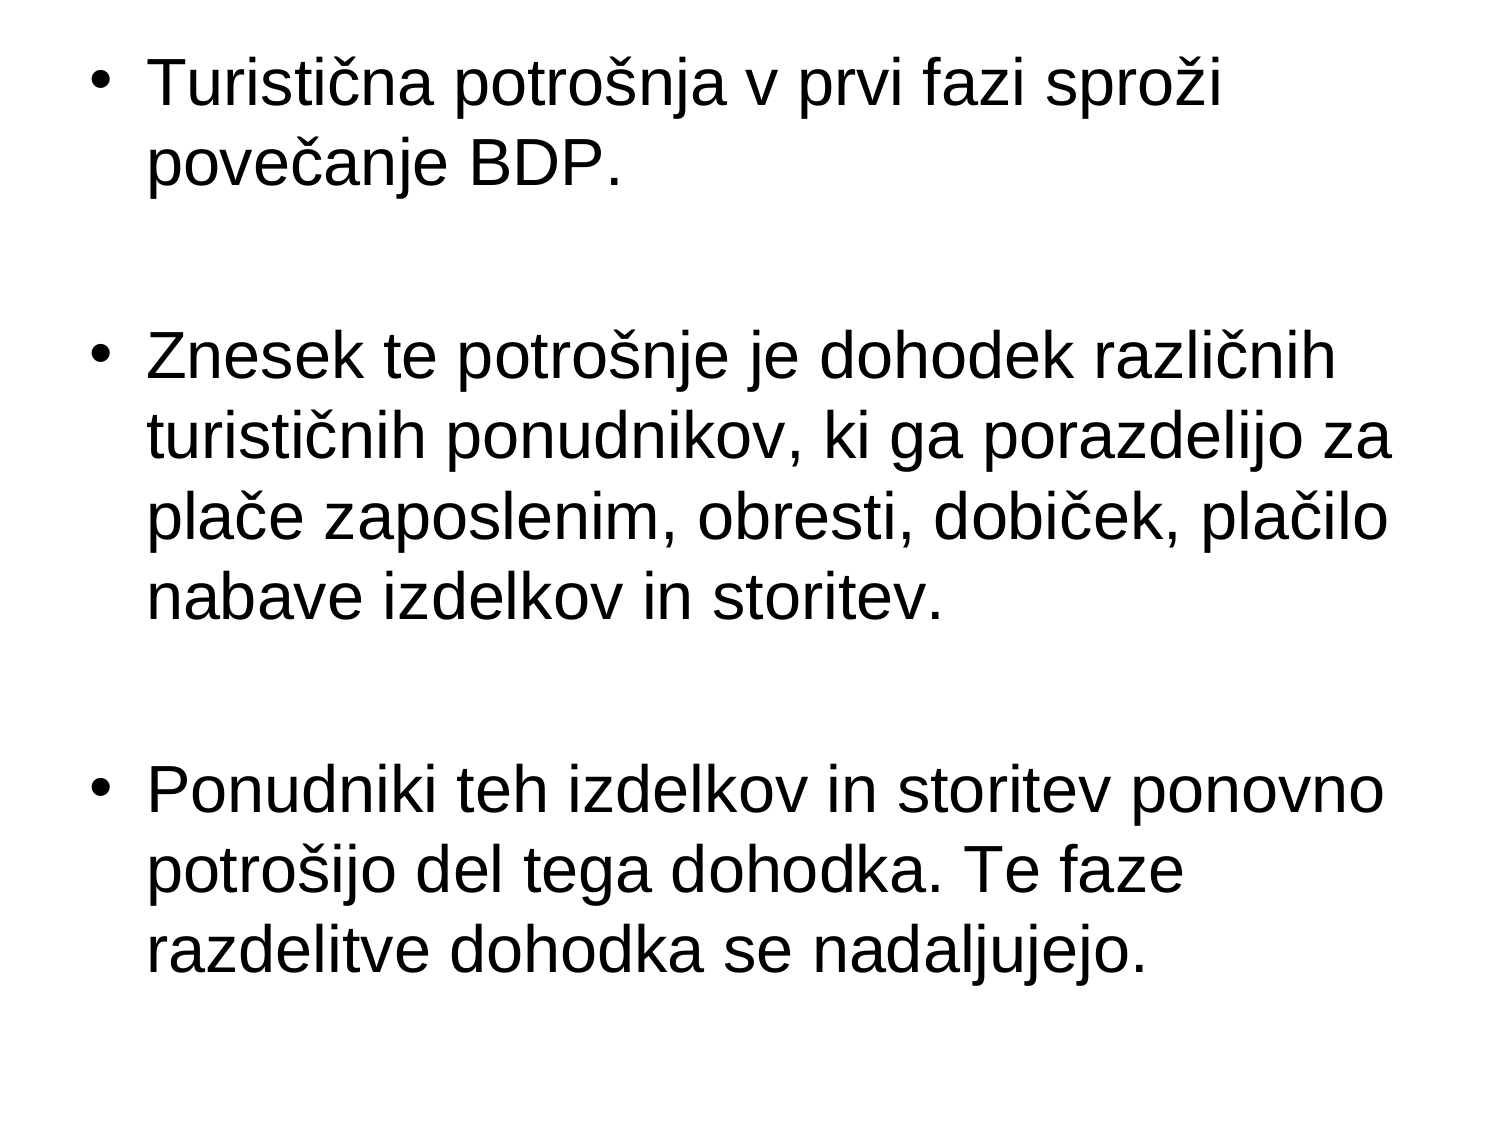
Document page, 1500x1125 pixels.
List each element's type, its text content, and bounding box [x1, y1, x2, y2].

list Turistična potrošnja v prvi fazi sproži povečanje BDP. Znesek te potrošnje je dohodek različnih turističnih ponudnikov, ki ga porazdelijo za plače zaposlenim, obresti, dobiček, plačilo nabave izdelkov in storitev. Ponudniki teh izdelkov in storitev ponovno potrošijo del tega dohodka. Te faze razdelitve dohodka se nadaljujejo. [75, 31, 1426, 1083]
